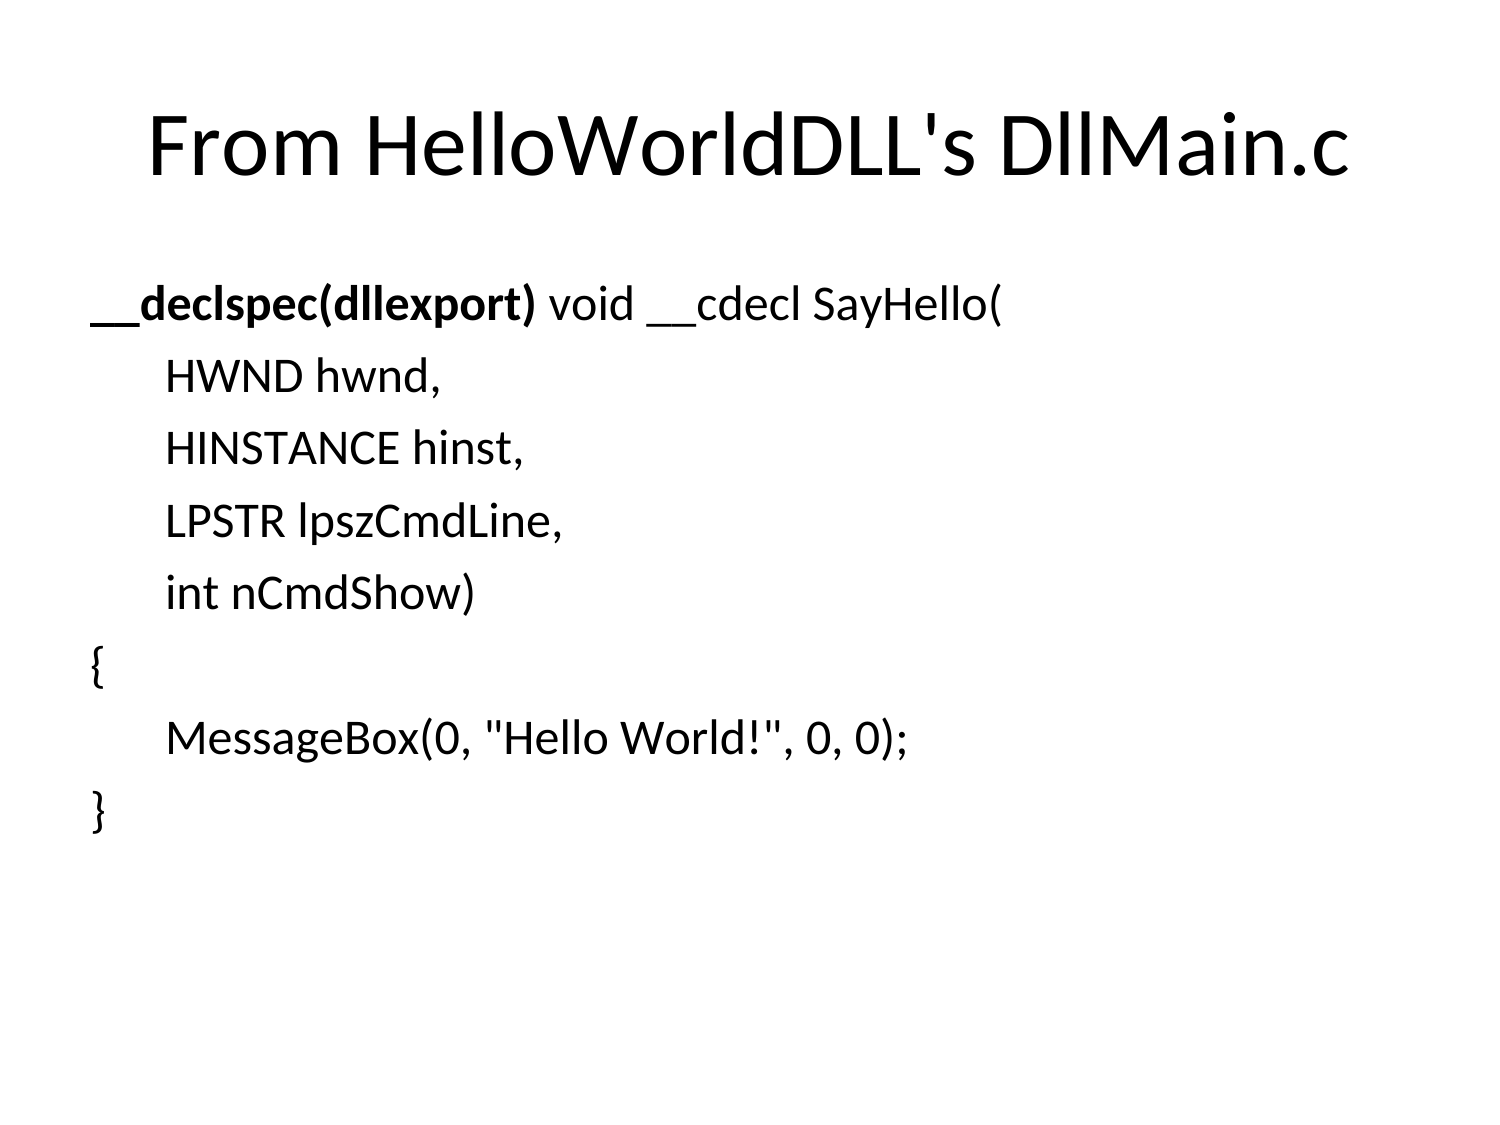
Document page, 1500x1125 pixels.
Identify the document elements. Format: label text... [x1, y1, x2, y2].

title From HelloWorldDLL's DllMain.c [75, 45, 1426, 233]
list __declspec(dllexport) void __cdecl SayHello( HWND hwnd, HINSTANCE hinst, LPSTR lpszCmdLine, int nCmdShow) { MessageBox(0, "Hello World!", 0, 0); } [75, 262, 1426, 1006]
